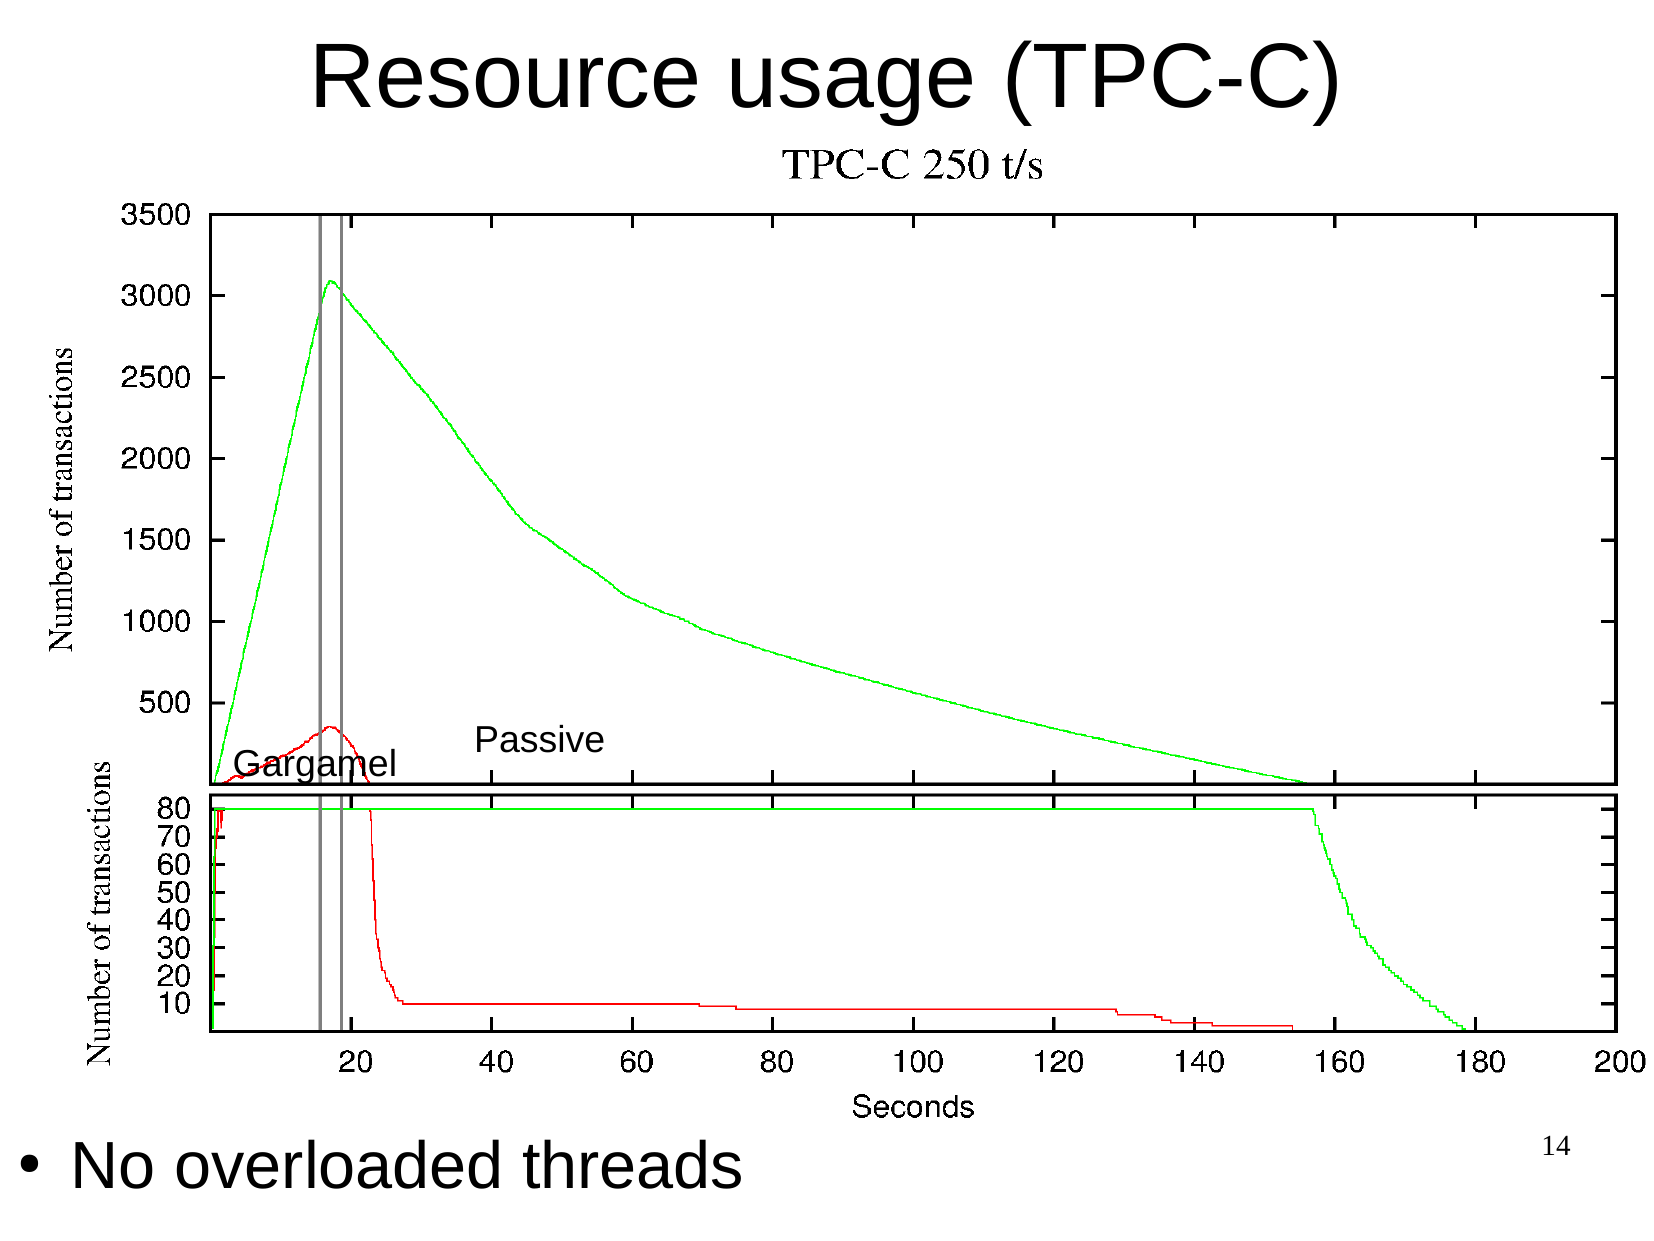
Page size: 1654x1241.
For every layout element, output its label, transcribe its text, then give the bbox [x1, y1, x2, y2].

picture [19, 30, 1654, 1123]
text_box Gargamel [217, 735, 412, 834]
text_box Passive [459, 710, 621, 768]
list No overloaded threads [0, 1127, 1654, 1241]
title Resource usage (TPC-C) [82, 0, 1571, 180]
